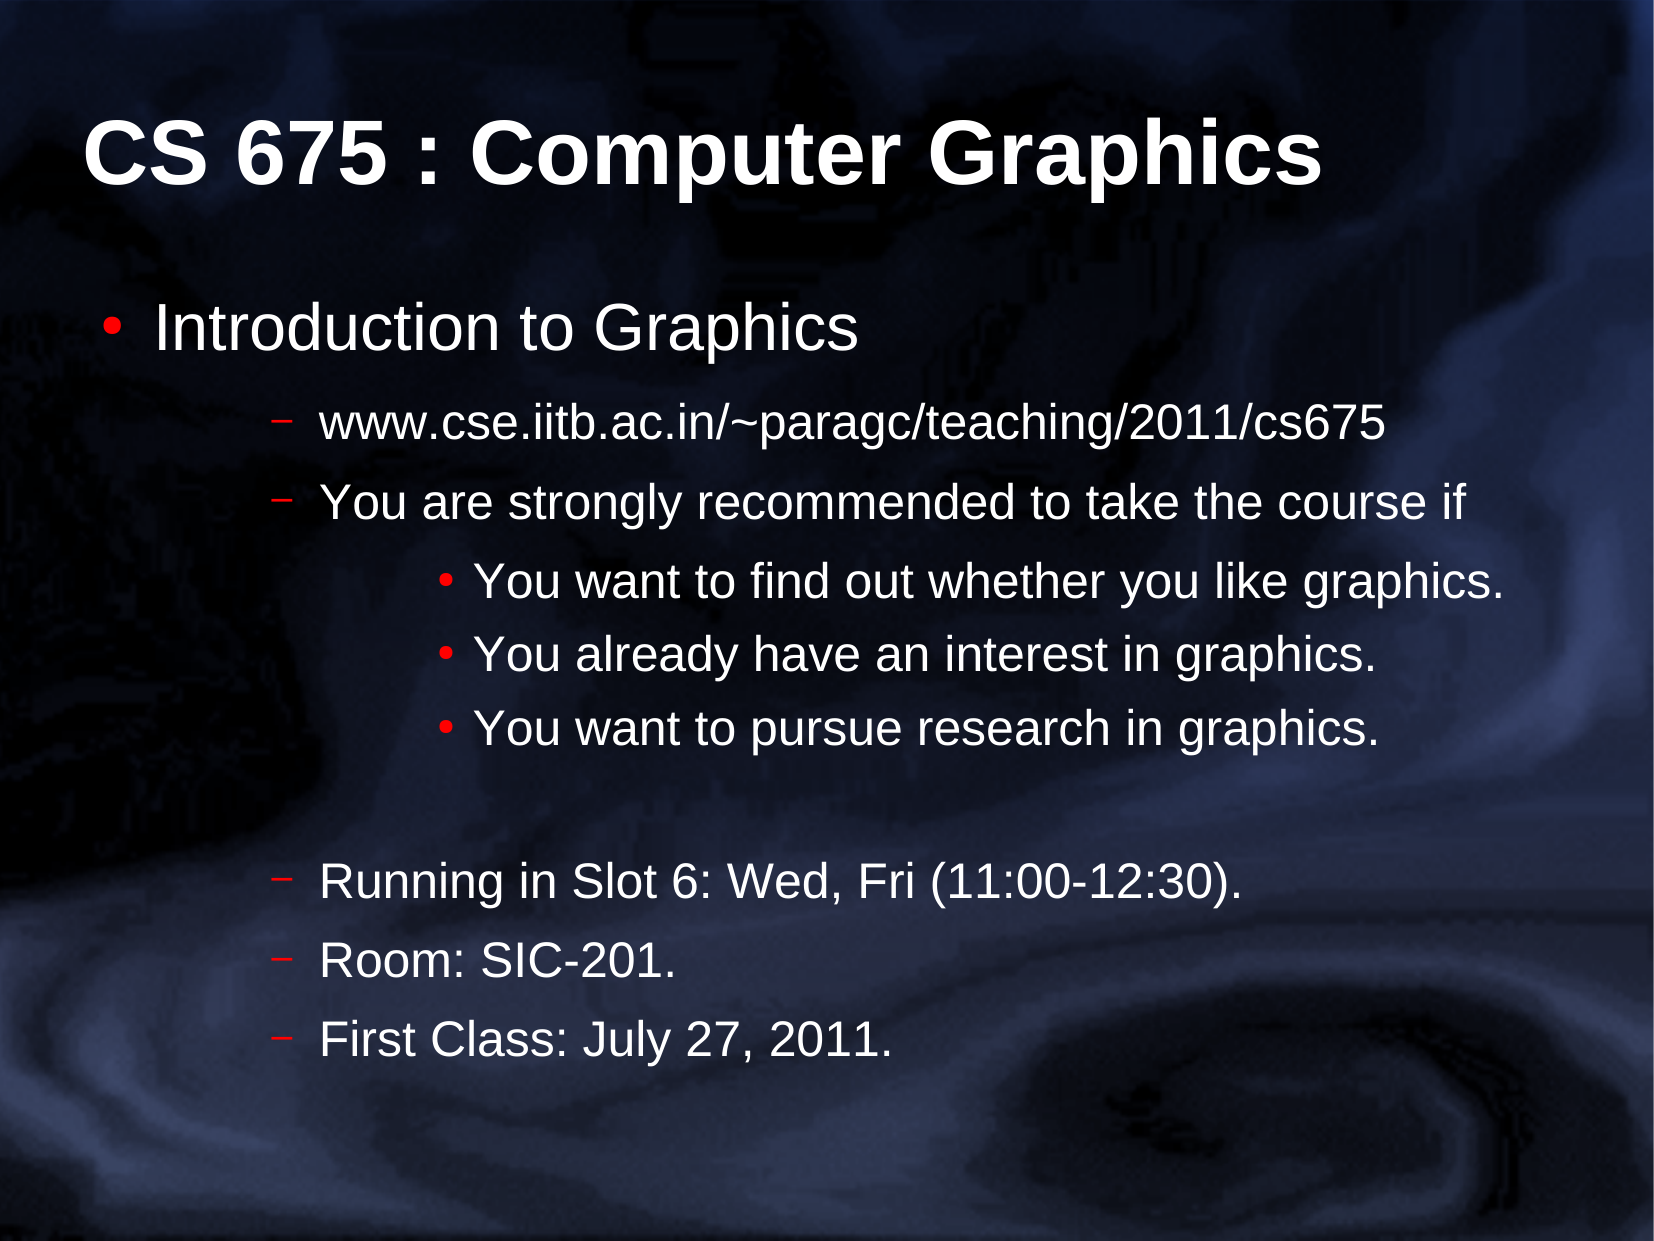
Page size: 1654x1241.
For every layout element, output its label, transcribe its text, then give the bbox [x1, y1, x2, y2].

title CS 675 : Computer Graphics [82, 49, 1571, 257]
list Introduction to Graphics www.cse.iitb.ac.in/~paragc/teaching/2011/cs675 You are strongly recommended to take the course if You want to find out whether you like graphics. You already have an interest in graphics. You want to pursue research in graphics. Running in Slot 6: Wed, Fri (11:00-12:30). Room: SIC-201. First Class: July 27, 2011. [82, 290, 1603, 1165]
picture [0, 0, 1654, 1241]
